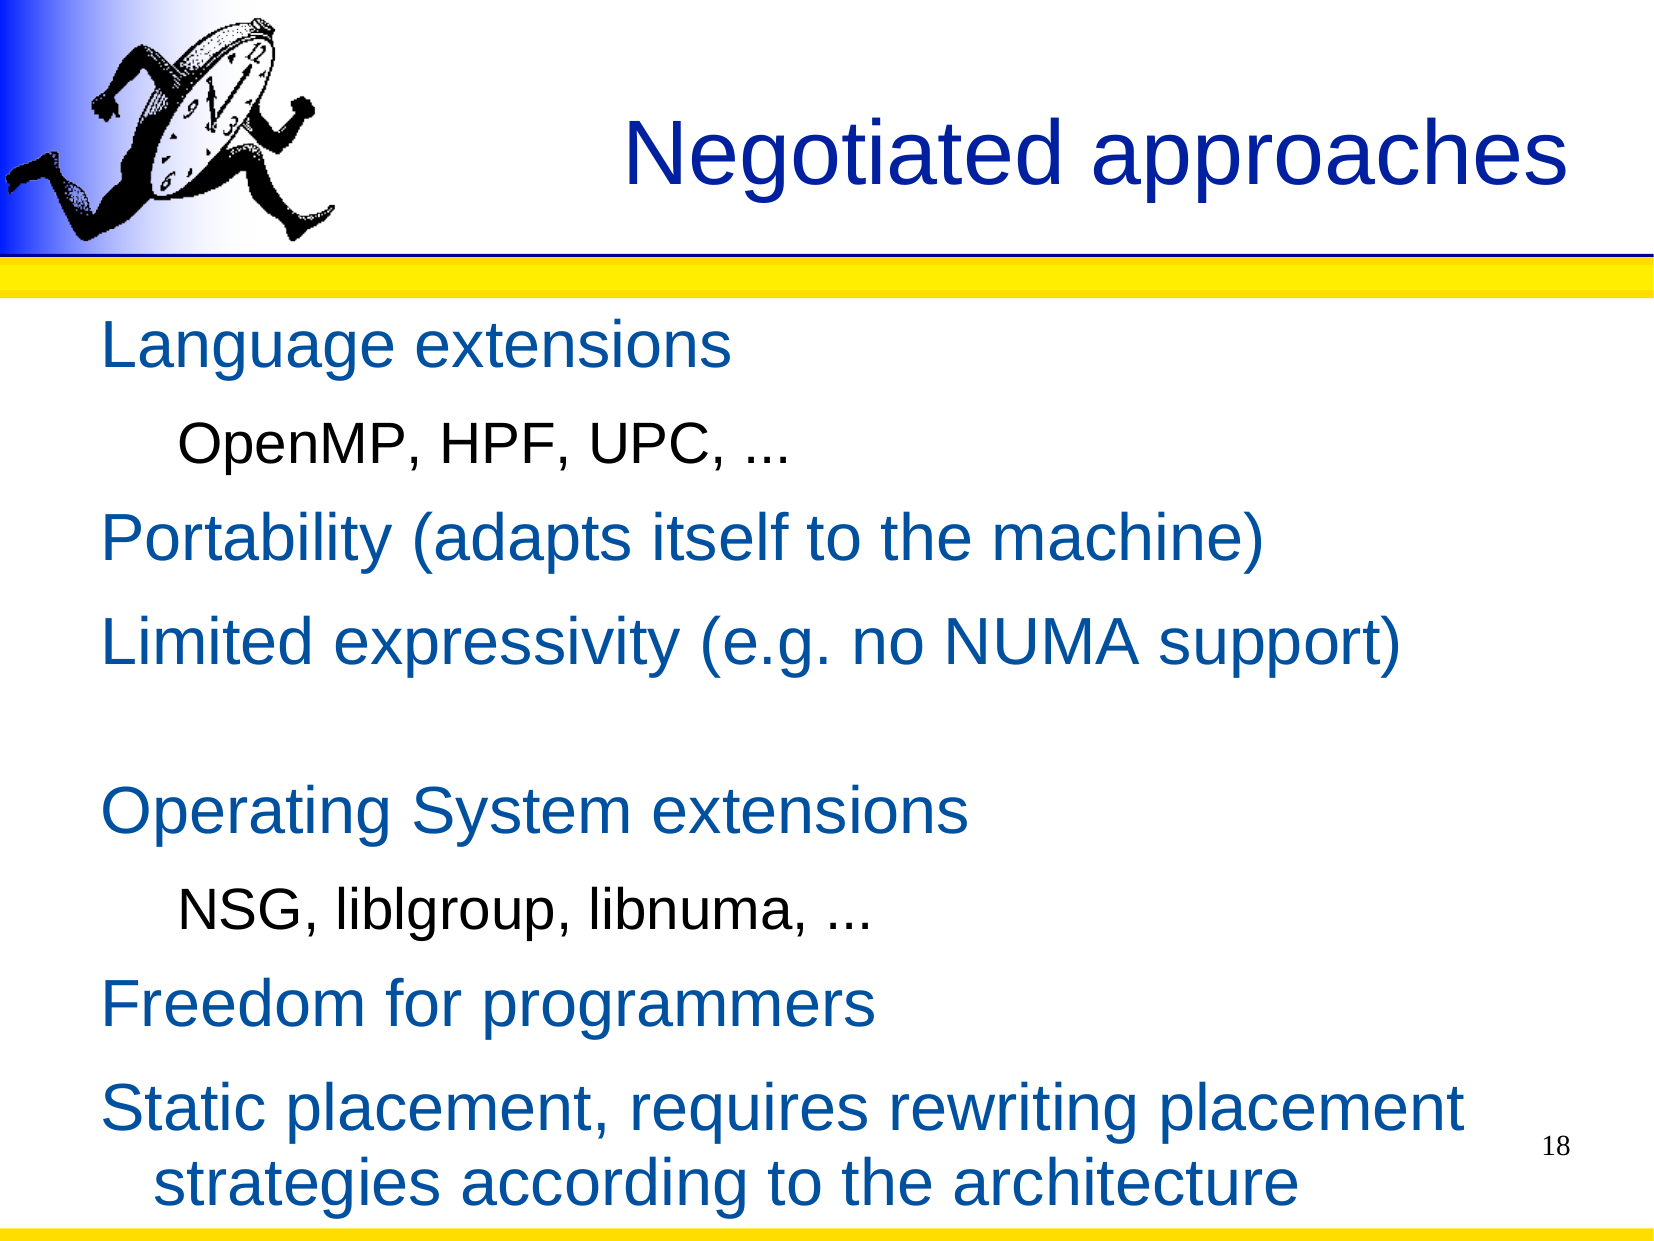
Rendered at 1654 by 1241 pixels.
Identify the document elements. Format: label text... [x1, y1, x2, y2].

picture [4, 9, 343, 253]
title Negotiated approaches [372, 56, 1571, 250]
list Language extensions OpenMP, HPF, UPC, ... Portability (adapts itself to the machine) Limited expressivity (e.g. no NUMA support) Operating System extensions NSG, liblgroup, libnuma, ... Freedom for programmers Static placement, requires rewriting placement strategies according to the architecture [82, 307, 1571, 1220]
